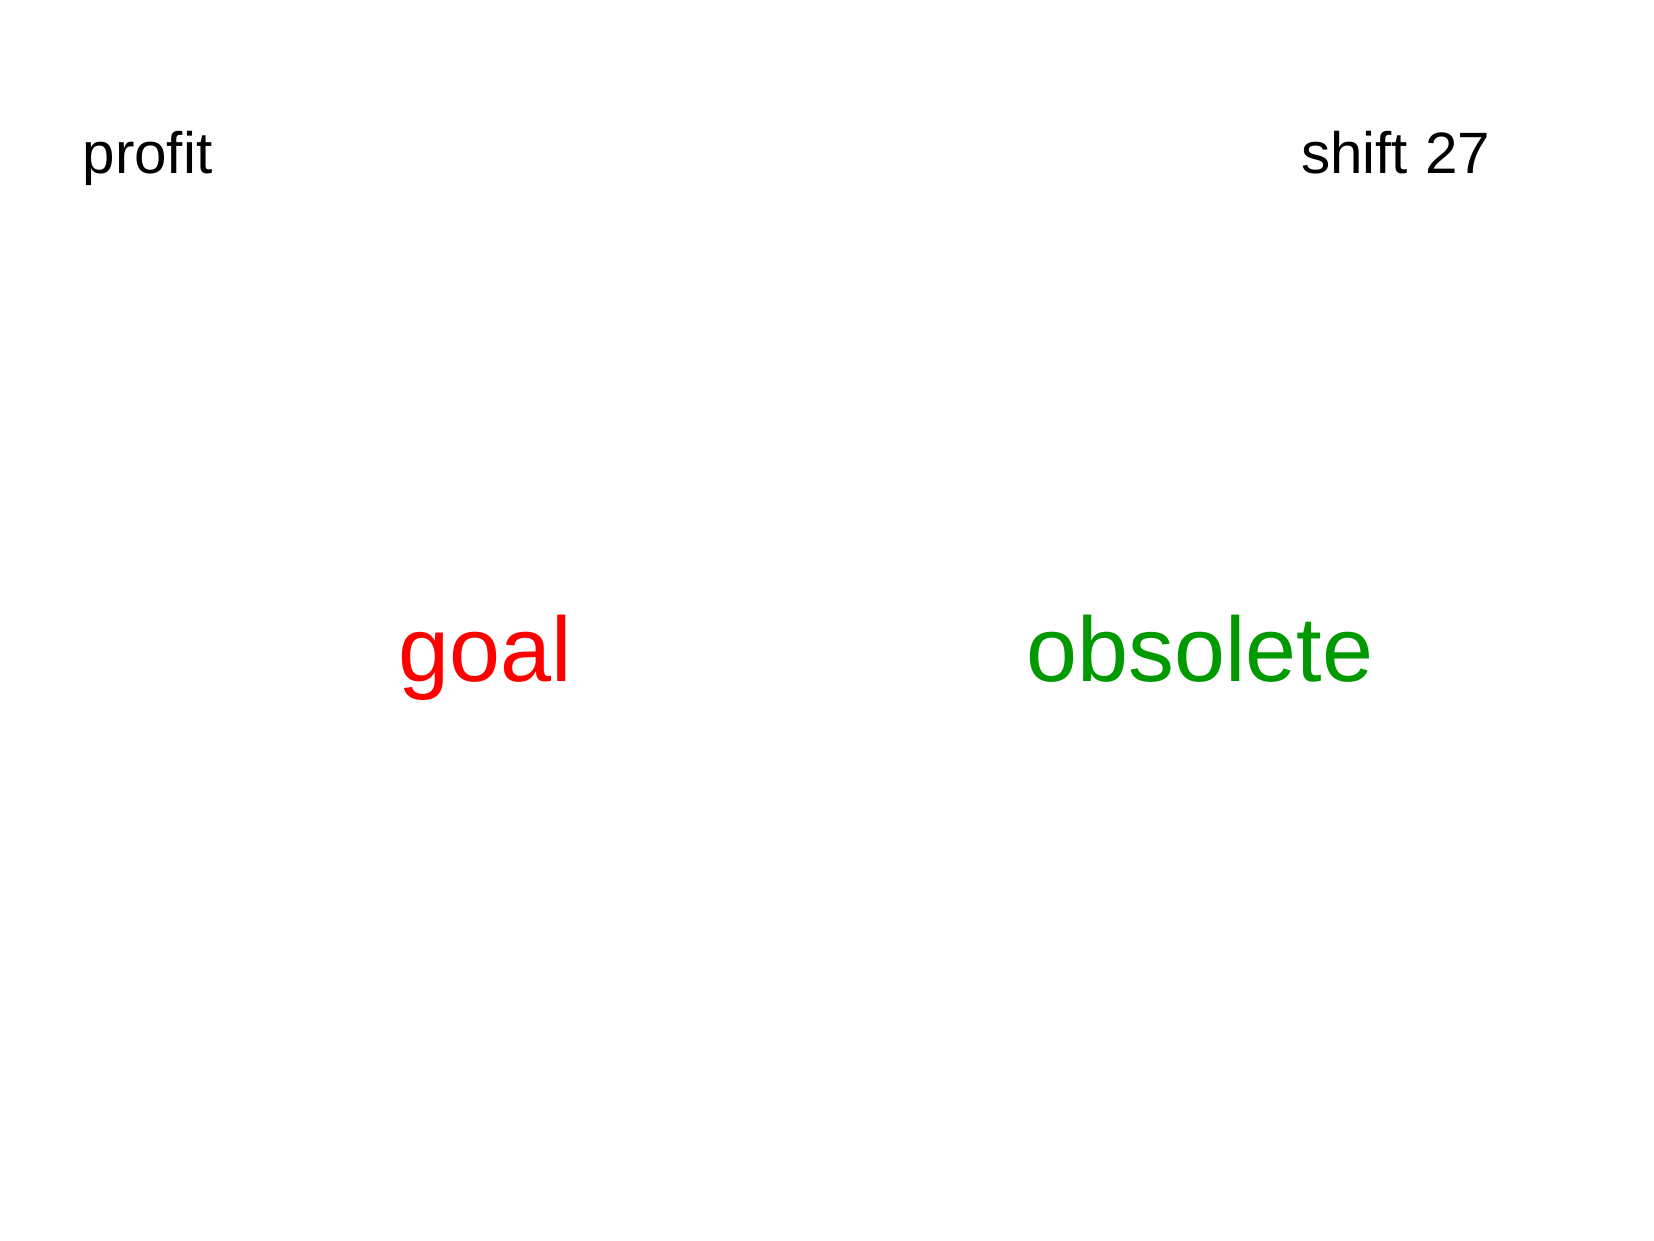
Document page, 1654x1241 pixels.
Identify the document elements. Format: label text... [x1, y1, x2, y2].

title profit [82, 49, 767, 257]
list obsolete [760, 290, 1571, 1010]
title 27 [1425, 49, 1572, 257]
list goal [60, 290, 760, 1010]
title shift [767, 49, 1409, 257]
